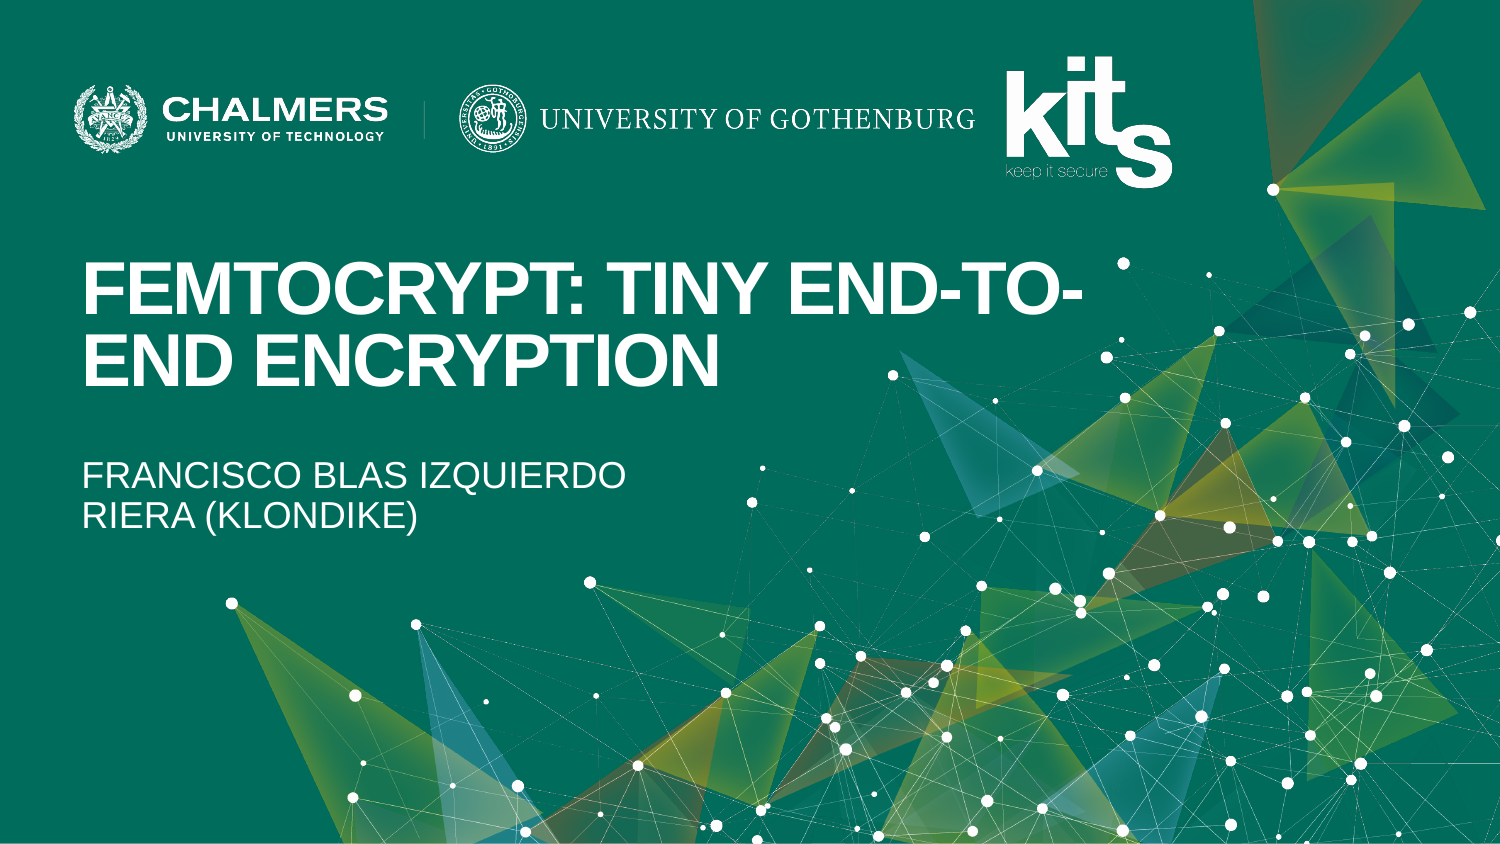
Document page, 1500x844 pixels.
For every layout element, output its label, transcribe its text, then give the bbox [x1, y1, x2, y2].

list Francisco BLAS Izquierdo Riera (klondike) [66, 448, 888, 519]
list Femtocrypt: Tiny End-To-End Encryption [66, 249, 1106, 441]
picture [17, 0, 1500, 844]
